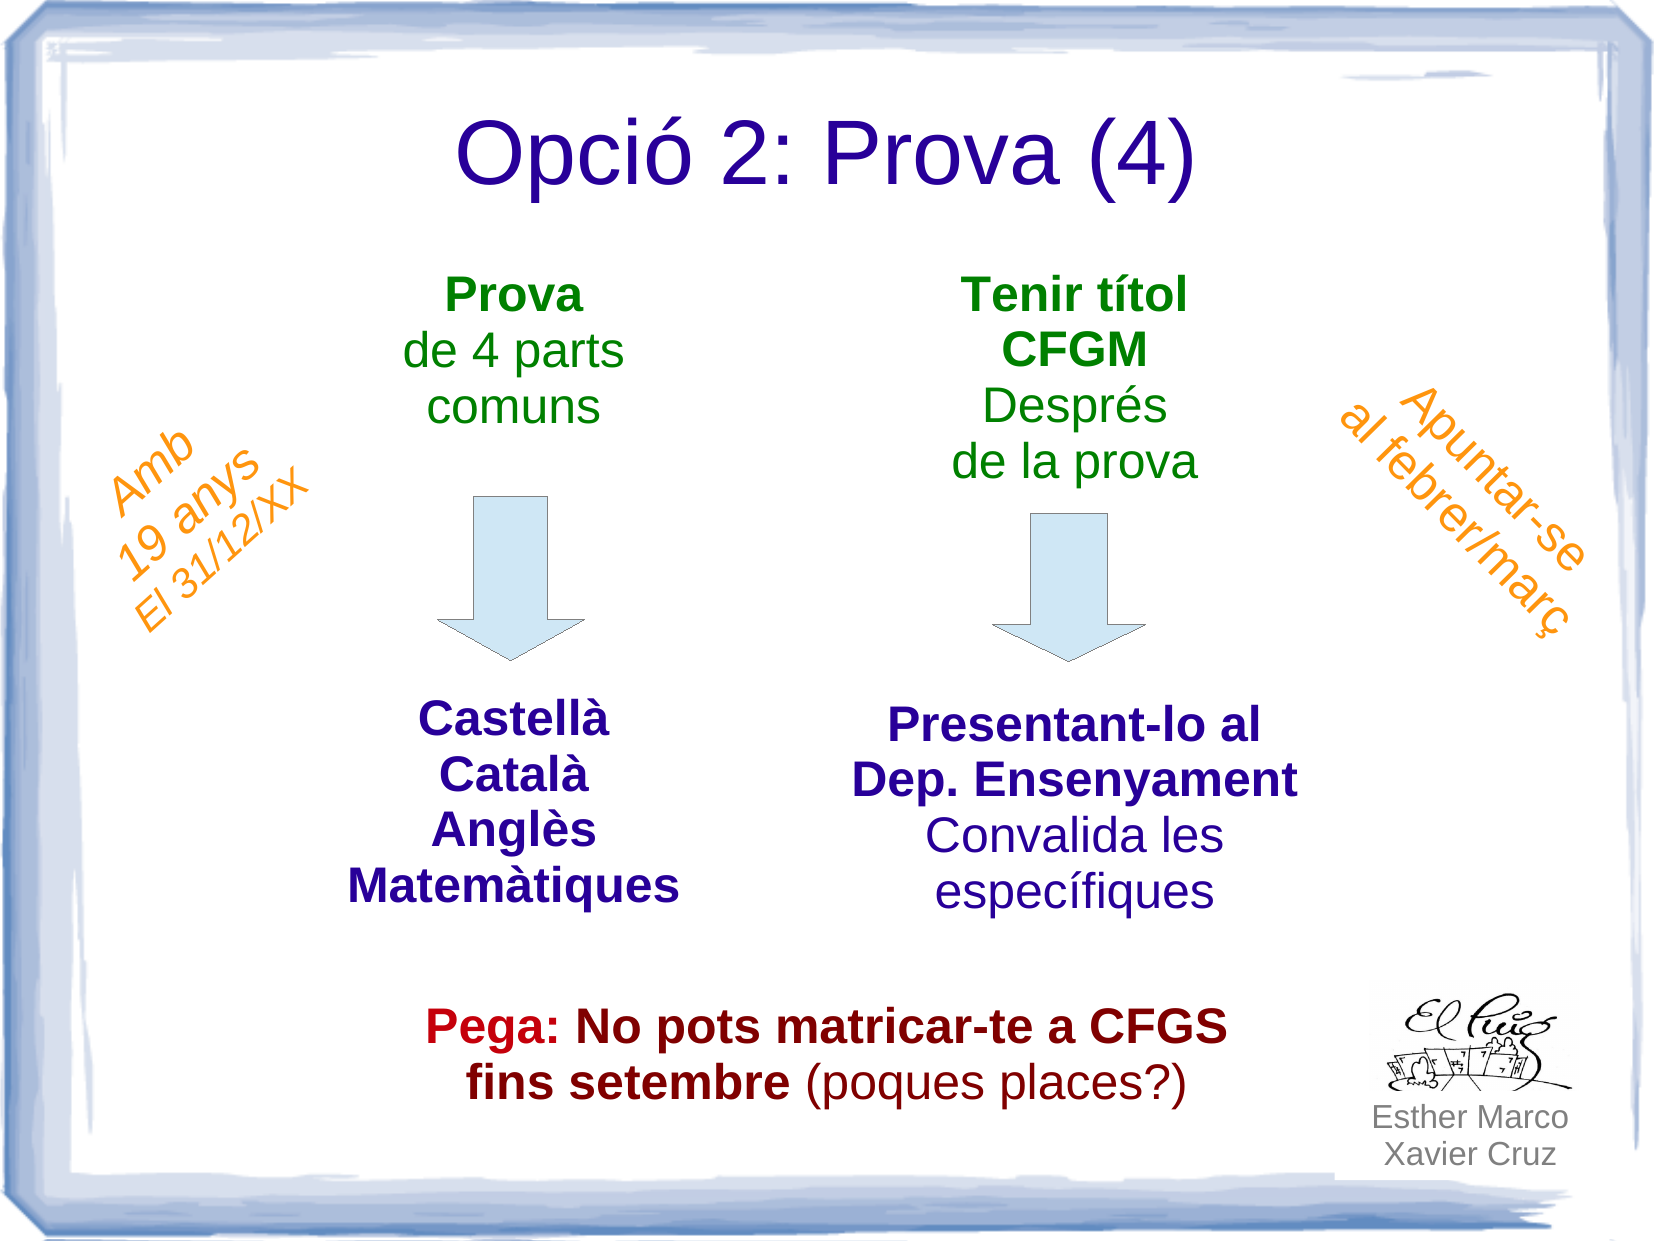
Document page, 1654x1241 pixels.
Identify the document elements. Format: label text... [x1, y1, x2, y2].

picture [0, 0, 1654, 1241]
text_box Tenir títol CFGM Després de la prova [915, 265, 1235, 489]
text_box Pega: No pots matricar-te a CFGS fins setembre (poques places?) [389, 998, 1264, 1110]
text_box [437, 496, 585, 661]
text_box Apuntar-se al febrer/març [1272, 289, 1654, 705]
title Opció 2: Prova (4) [82, 49, 1571, 257]
text_box Presentant-lo al Dep. Ensenyament Convalida les específiques [832, 695, 1317, 919]
text_box [992, 513, 1146, 662]
text_box Prova de 4 parts comuns [389, 266, 638, 434]
text_box Castellà Català Anglès Matemàtiques [342, 690, 686, 914]
text_box Amb 19 anys El 31/12/XX [0, 289, 415, 728]
